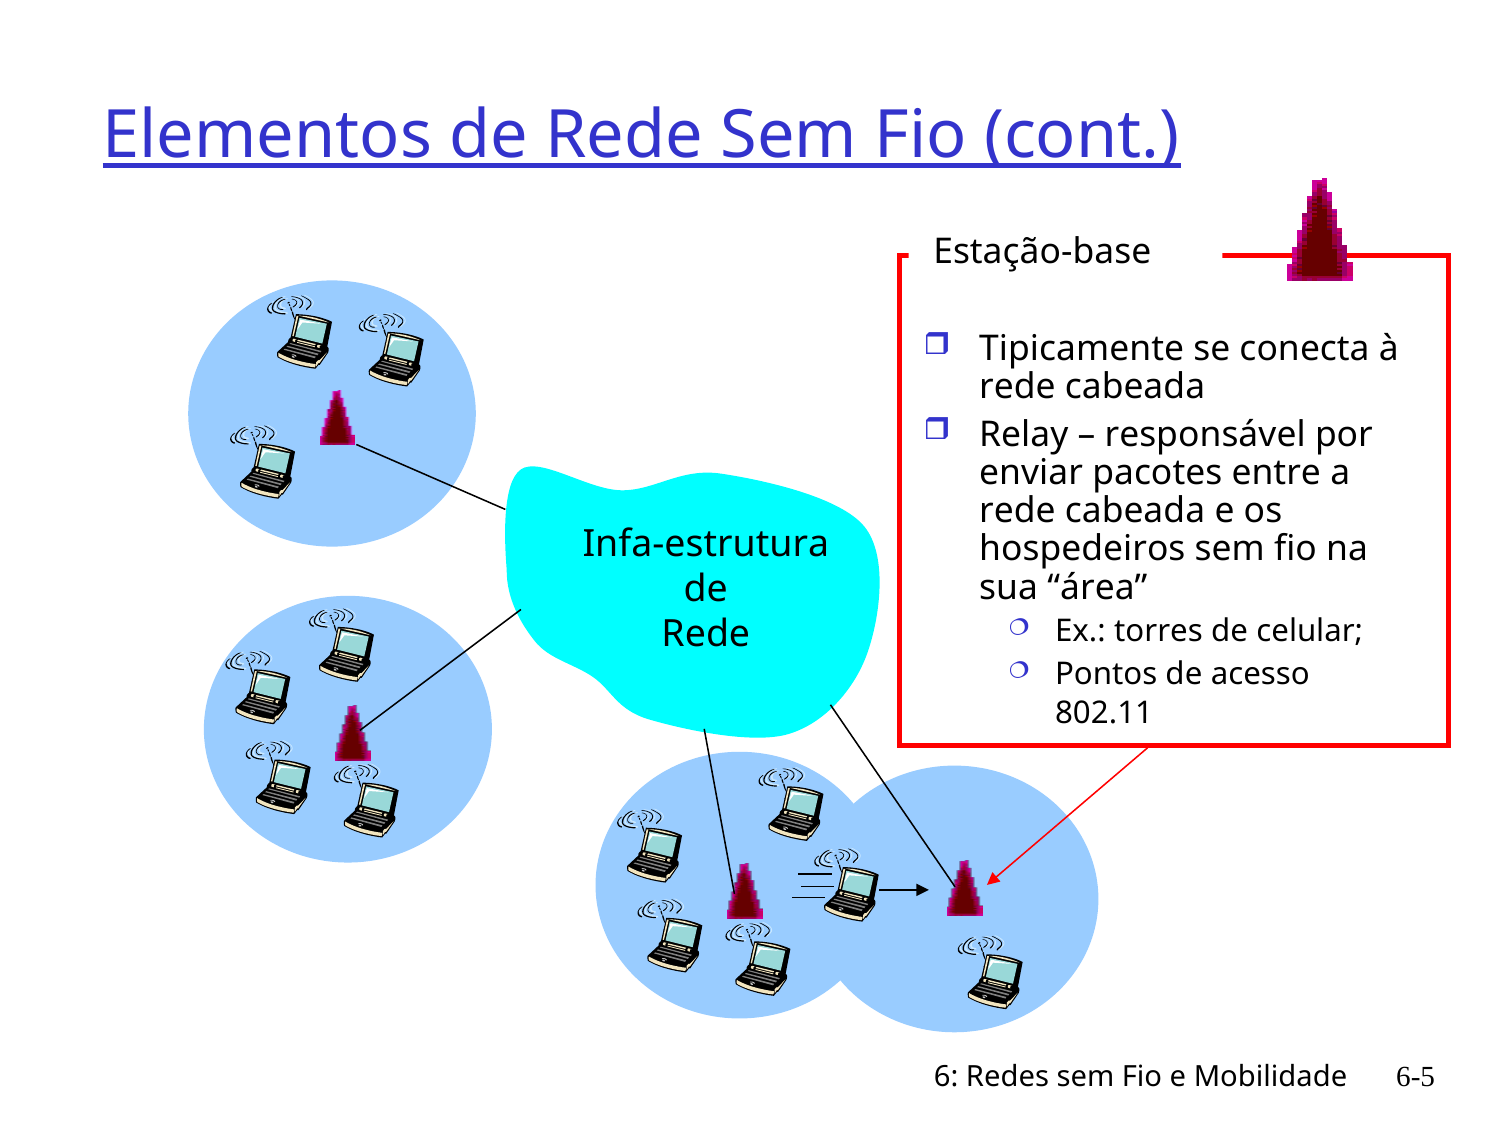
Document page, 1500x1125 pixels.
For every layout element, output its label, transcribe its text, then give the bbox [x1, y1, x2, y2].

text_box Elementos de Rede Sem Fio (cont.) [87, 37, 1363, 225]
picture [957, 934, 1023, 1010]
text_box [595, 751, 1099, 1033]
text_box Estação-base Tipicamente se conecta à rede cabeada Relay – responsável por enviar pacotes entre a rede cabeada e os hospedeiros sem fio na sua “área” Ex.: torres de celular; Pontos de acesso 802.11 [908, 223, 1425, 647]
picture [616, 808, 683, 883]
text_box Infa-estrutura de Rede [567, 510, 845, 662]
picture [229, 424, 296, 499]
text_box 6-<number> [1339, 1050, 1451, 1125]
text_box 6: Redes sem Fio e Mobilidade [728, 1050, 1339, 1125]
text_box [505, 466, 880, 738]
picture [725, 921, 791, 996]
picture [245, 739, 311, 815]
picture [637, 897, 703, 973]
picture [308, 607, 374, 682]
picture [947, 860, 983, 916]
text_box [203, 595, 492, 863]
picture [266, 294, 333, 369]
picture [225, 649, 291, 725]
picture [358, 311, 424, 387]
picture [1287, 178, 1353, 281]
text_box [188, 280, 476, 547]
picture [335, 705, 371, 761]
picture [758, 766, 824, 841]
picture [333, 762, 399, 838]
picture [814, 847, 879, 922]
picture [320, 390, 355, 445]
picture [727, 863, 763, 920]
